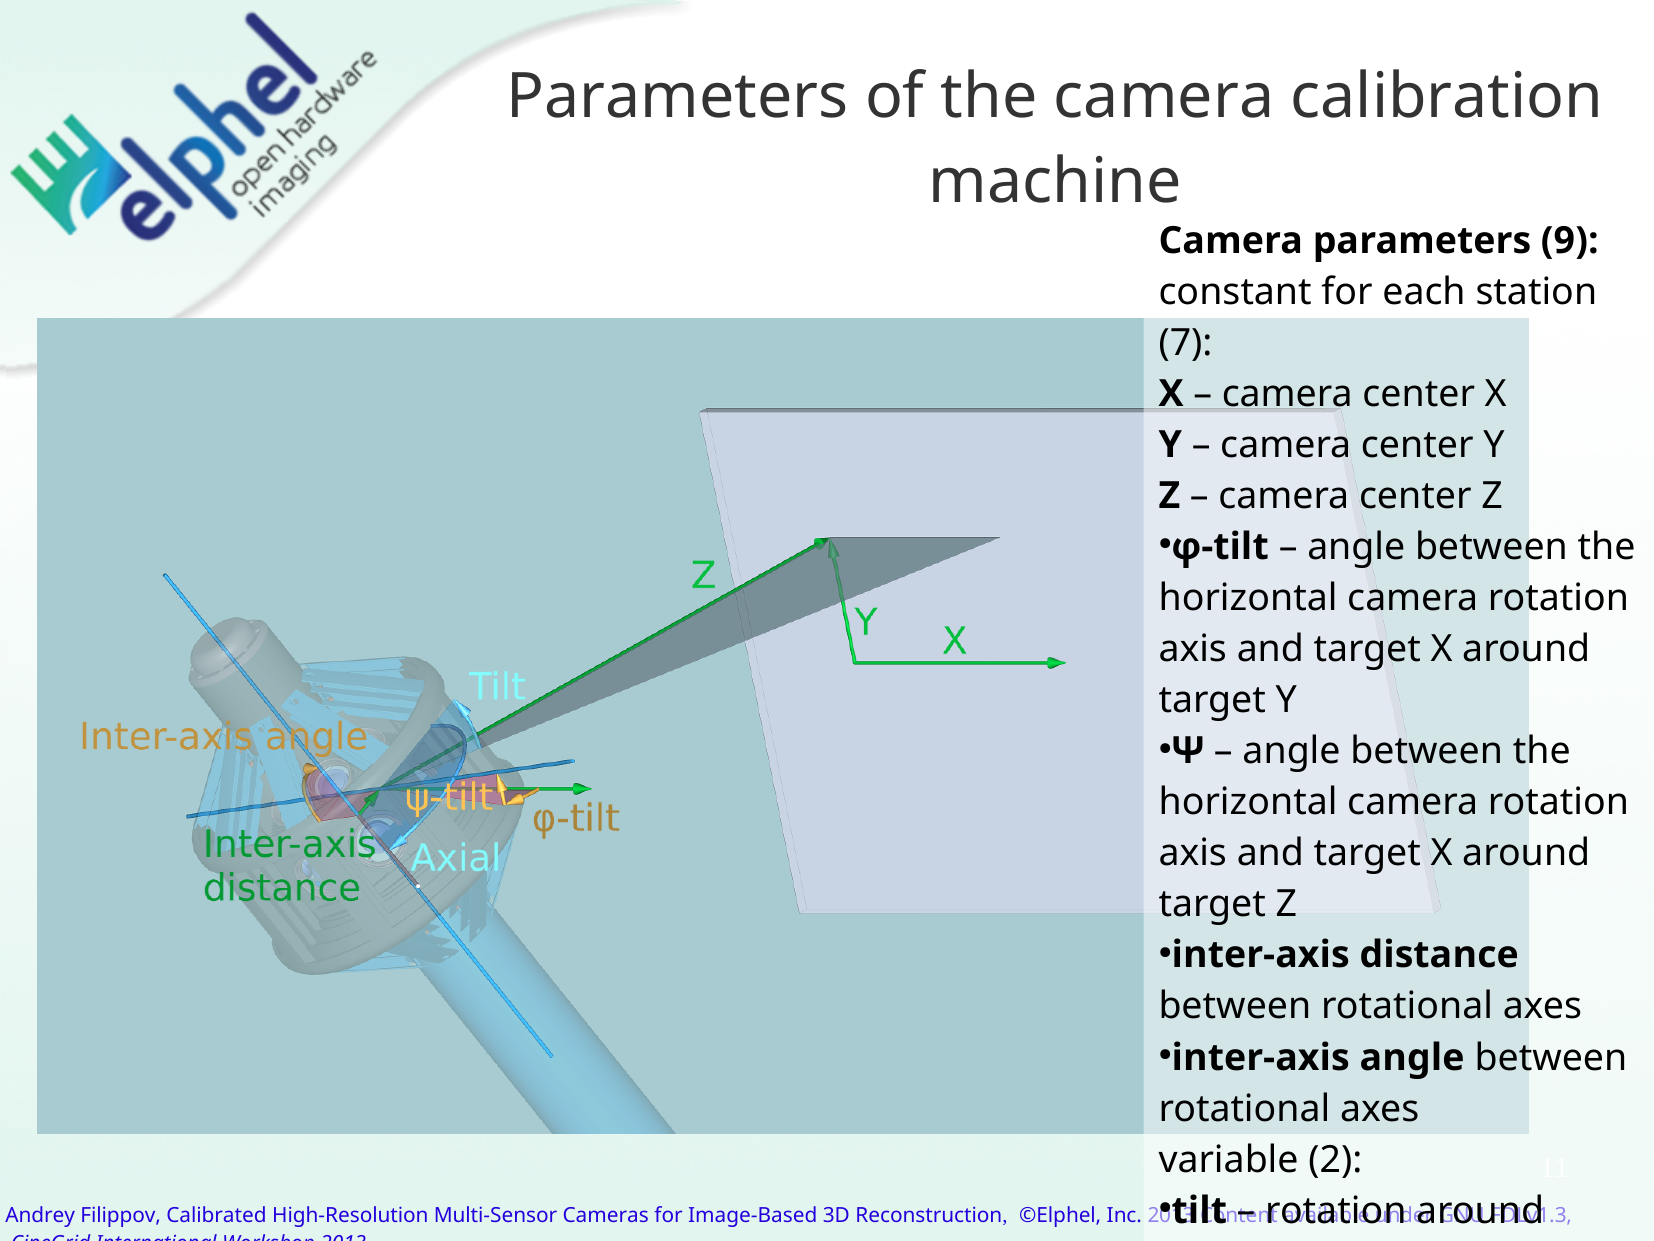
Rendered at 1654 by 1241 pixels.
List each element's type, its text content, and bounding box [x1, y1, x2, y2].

text_box Camera parameters (9): constant for each station (7): X – camera center X Y – camera center Y Z – camera center Z φ-tilt – angle between the horizontal camera rotation axis and target X around target Y Ψ – angle between the horizontal camera rotation axis and target X around target Z inter-axis distance between rotational axes inter-axis angle between rotational axes variable (2): tilt – rotation around horizontal axis axial – rotation around camera axis [1143, 206, 1654, 1194]
title Parameters of the camera calibration machine [479, 27, 1632, 244]
picture [0, 0, 1654, 1241]
